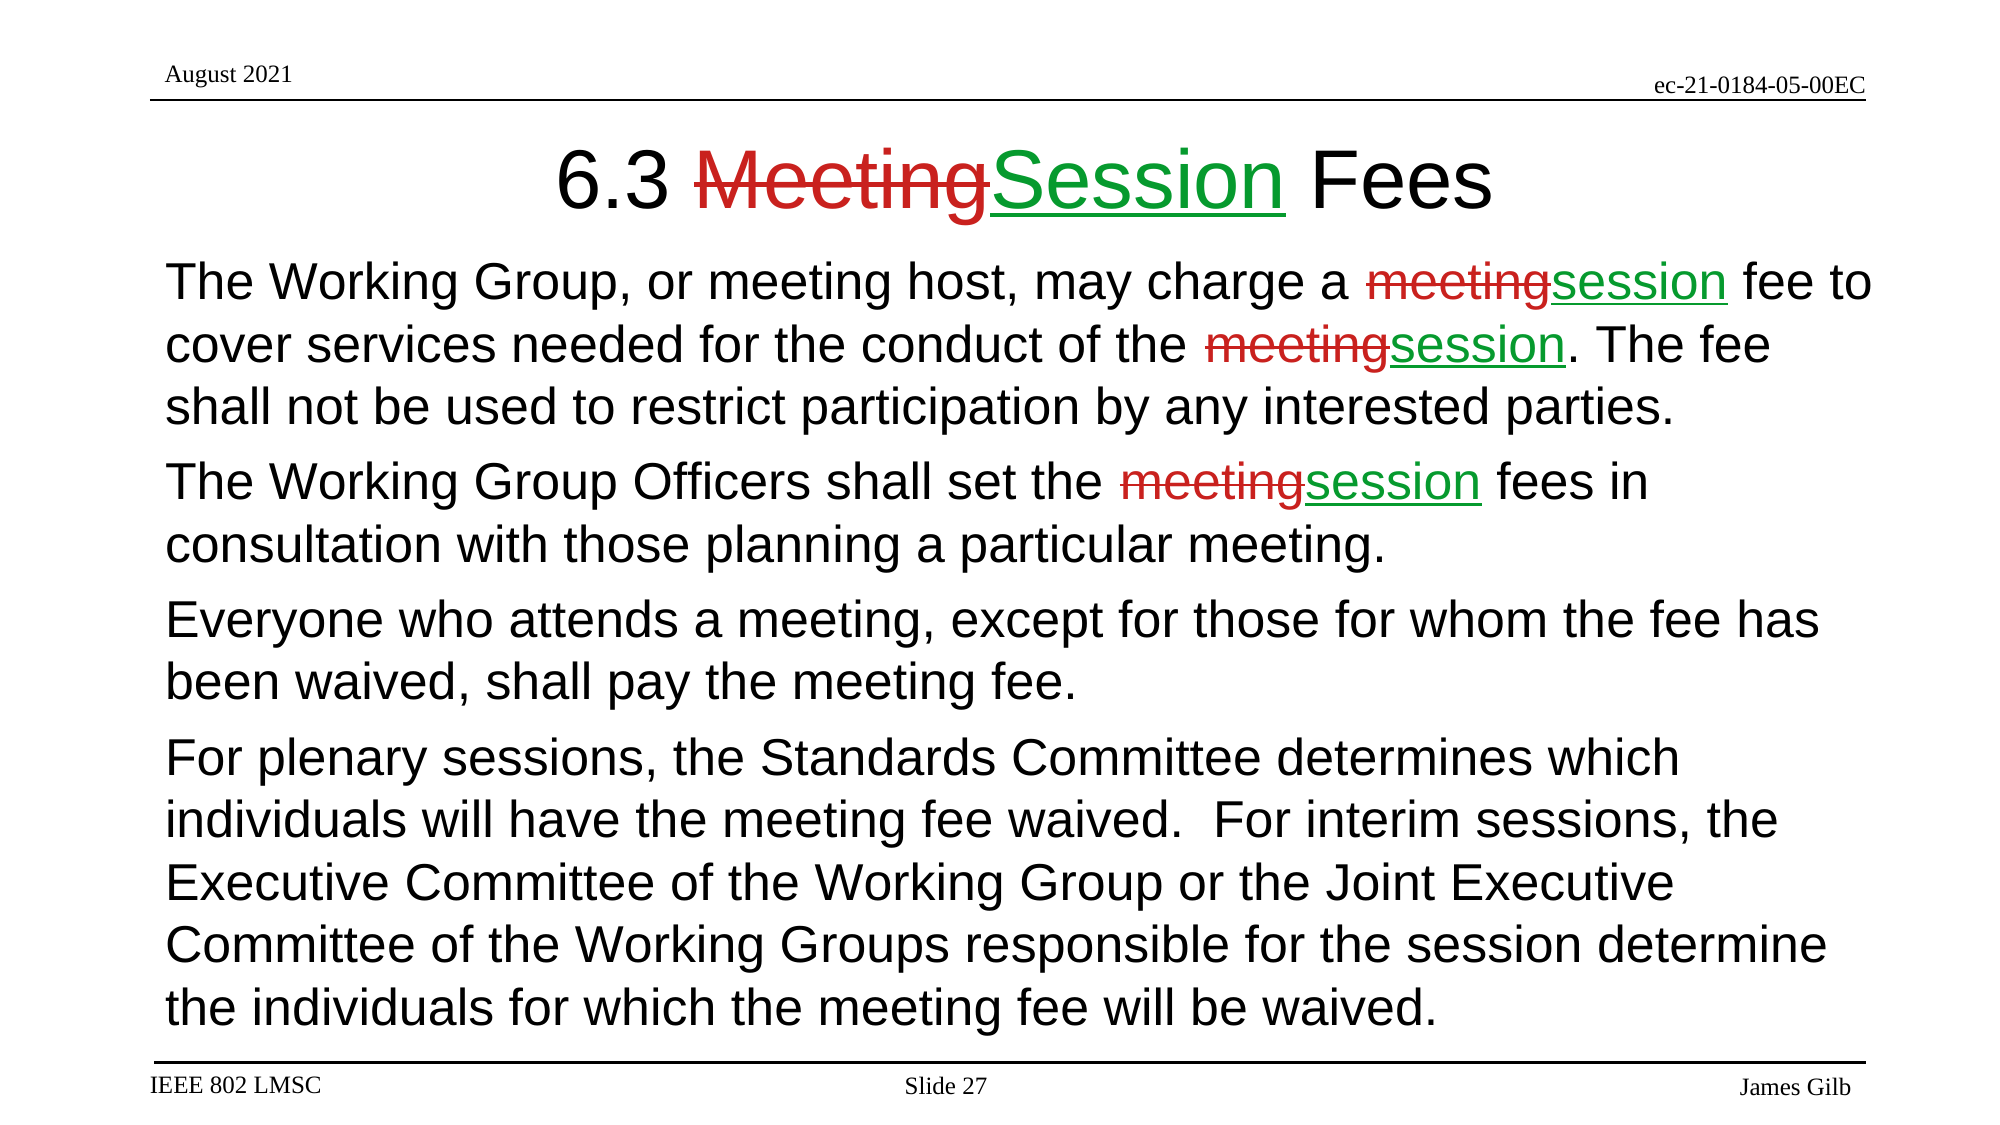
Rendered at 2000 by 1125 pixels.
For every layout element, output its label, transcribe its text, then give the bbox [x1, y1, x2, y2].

list The Working Group, or meeting host, may charge a meetingsession fee to cover services needed for the conduct of the meetingsession. The fee shall not be used to restrict participation by any interested parties. The Working Group Officers shall set the meetingsession fees in consultation with those planning a particular meeting. Everyone who attends a meeting, except for those for whom the fee has been waived, shall pay the meeting fee. For plenary sessions, the Standards Committee determines which individuals will have the meeting fee waived. For interim sessions, the Executive Committee of the Working Group or the Joint Executive Committee of the Working Groups responsible for the session determine the individuals for which the meeting fee will be waived. [149, 239, 1900, 1051]
title 6.3 MeetingSession Fees [149, 112, 1900, 238]
